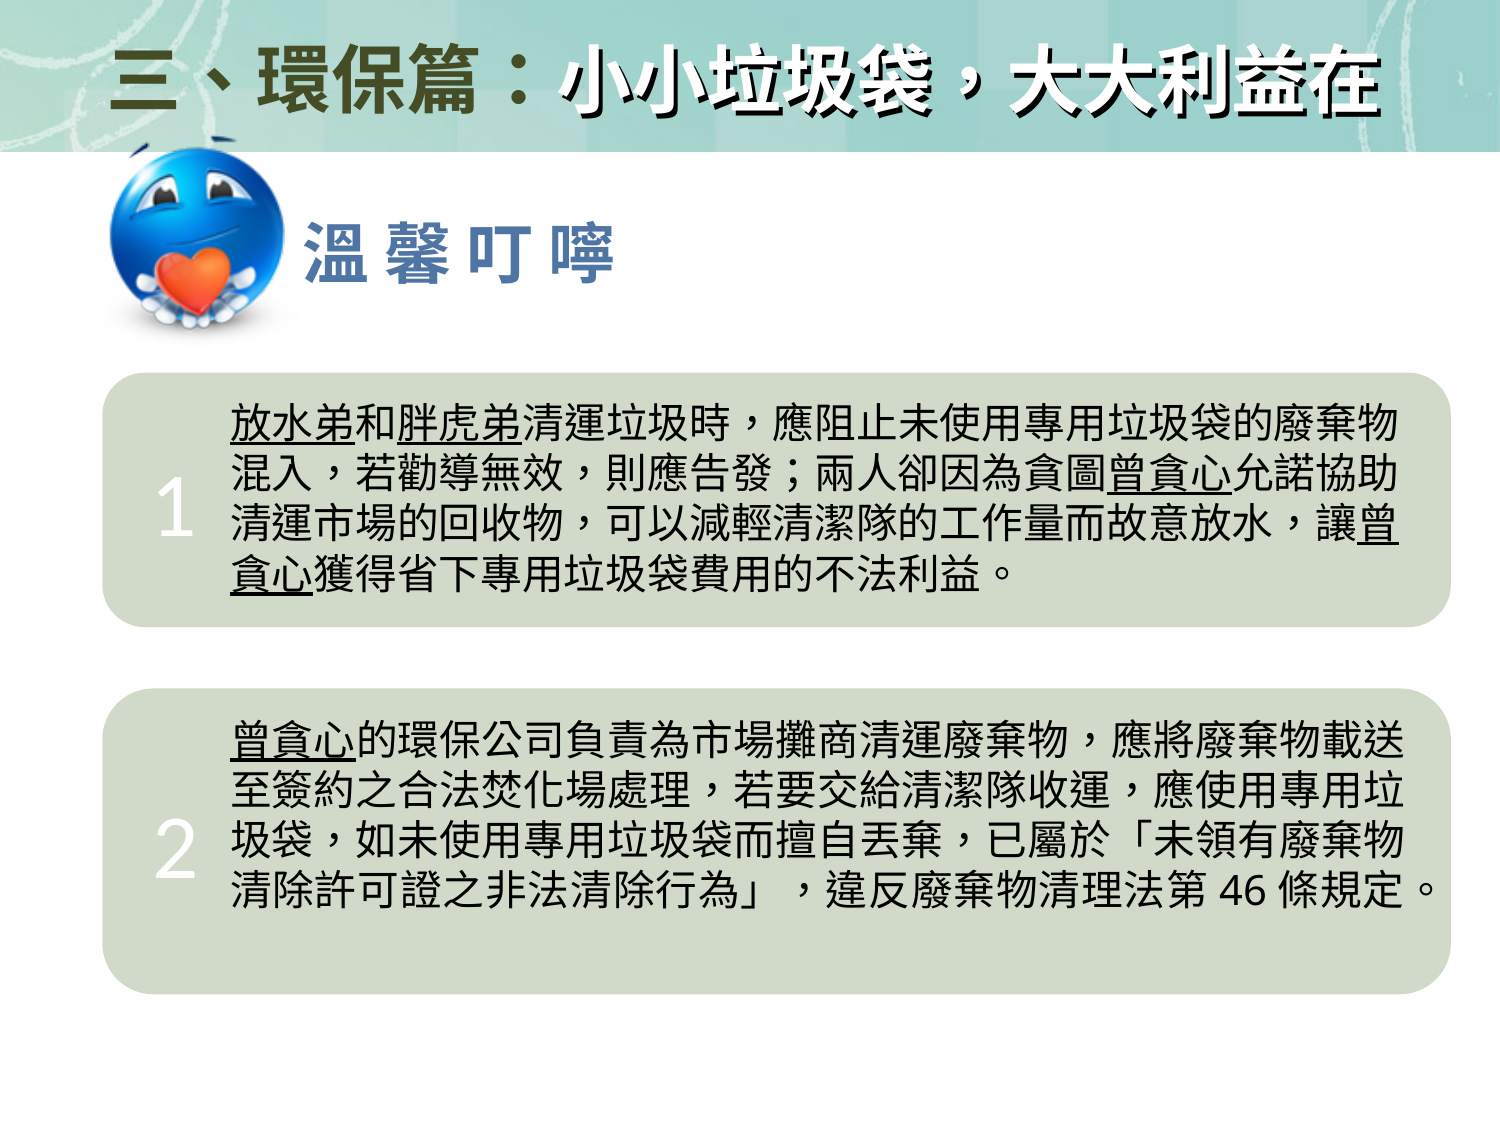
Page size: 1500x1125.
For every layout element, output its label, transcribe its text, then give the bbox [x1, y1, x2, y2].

picture [82, 128, 310, 356]
text_box [0, 152, 1500, 1125]
text_box 1 [102, 372, 1451, 628]
text_box 2 [102, 688, 1451, 995]
text_box 三、環保篇：小小垃圾袋，大大利益在 [91, 25, 1409, 132]
text_box 放水弟和胖虎弟清運垃圾時，應阻止未使用專用垃圾袋的廢棄物混入，若勸導無效，則應告發；兩人卻因為貪圖曾貪心允諾協助清運市場的回收物，可以減輕清潔隊的工作量而故意放水，讓曾貪心獲得省下專用垃圾袋費用的不法利益。 [215, 389, 1429, 608]
text_box 溫 馨 叮 嚀 [287, 204, 638, 301]
text_box 曾貪心的環保公司負責為市場攤商清運廢棄物，應將廢棄物載送至簽約之合法焚化場處理，若要交給清潔隊收運，應使用專用垃圾袋，如未使用專用垃圾袋而擅自丟棄，已屬於「未領有廢棄物清除許可證之非法清除行為」，違反廢棄物清理法第46條規定。 [215, 706, 1429, 924]
